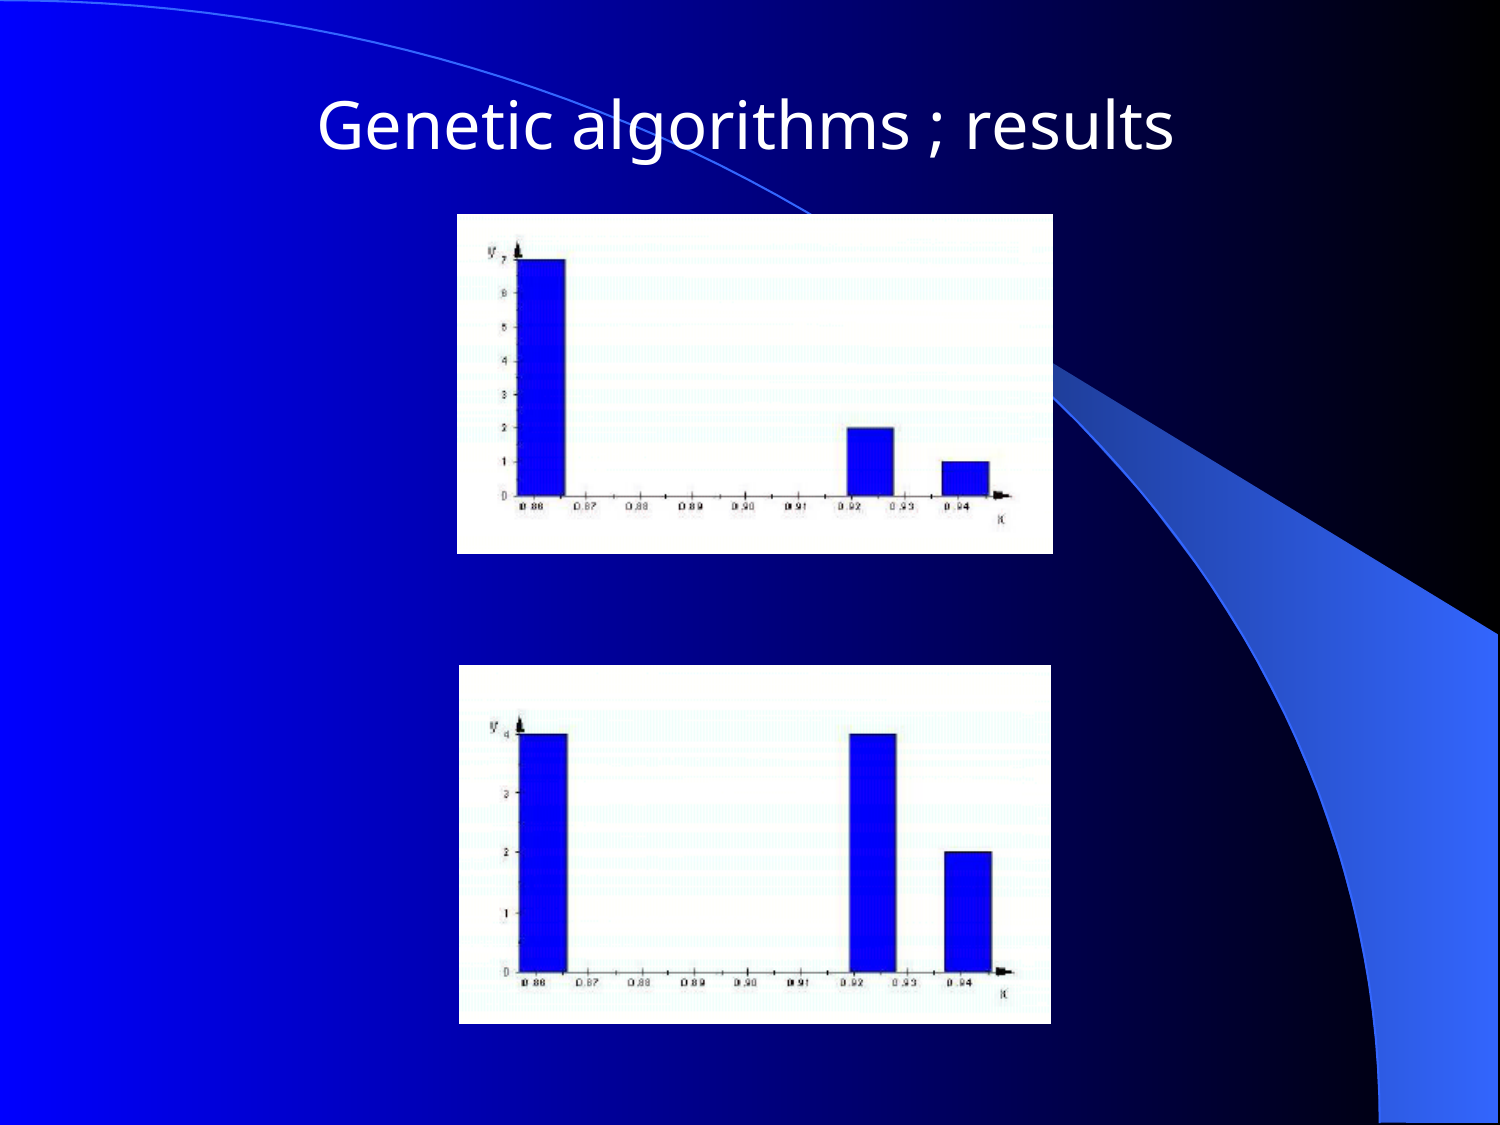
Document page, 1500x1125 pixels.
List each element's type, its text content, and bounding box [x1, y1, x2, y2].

picture [457, 214, 1053, 554]
picture [459, 665, 1051, 1024]
text_box Genetic algorithms ; results [301, 70, 1288, 167]
